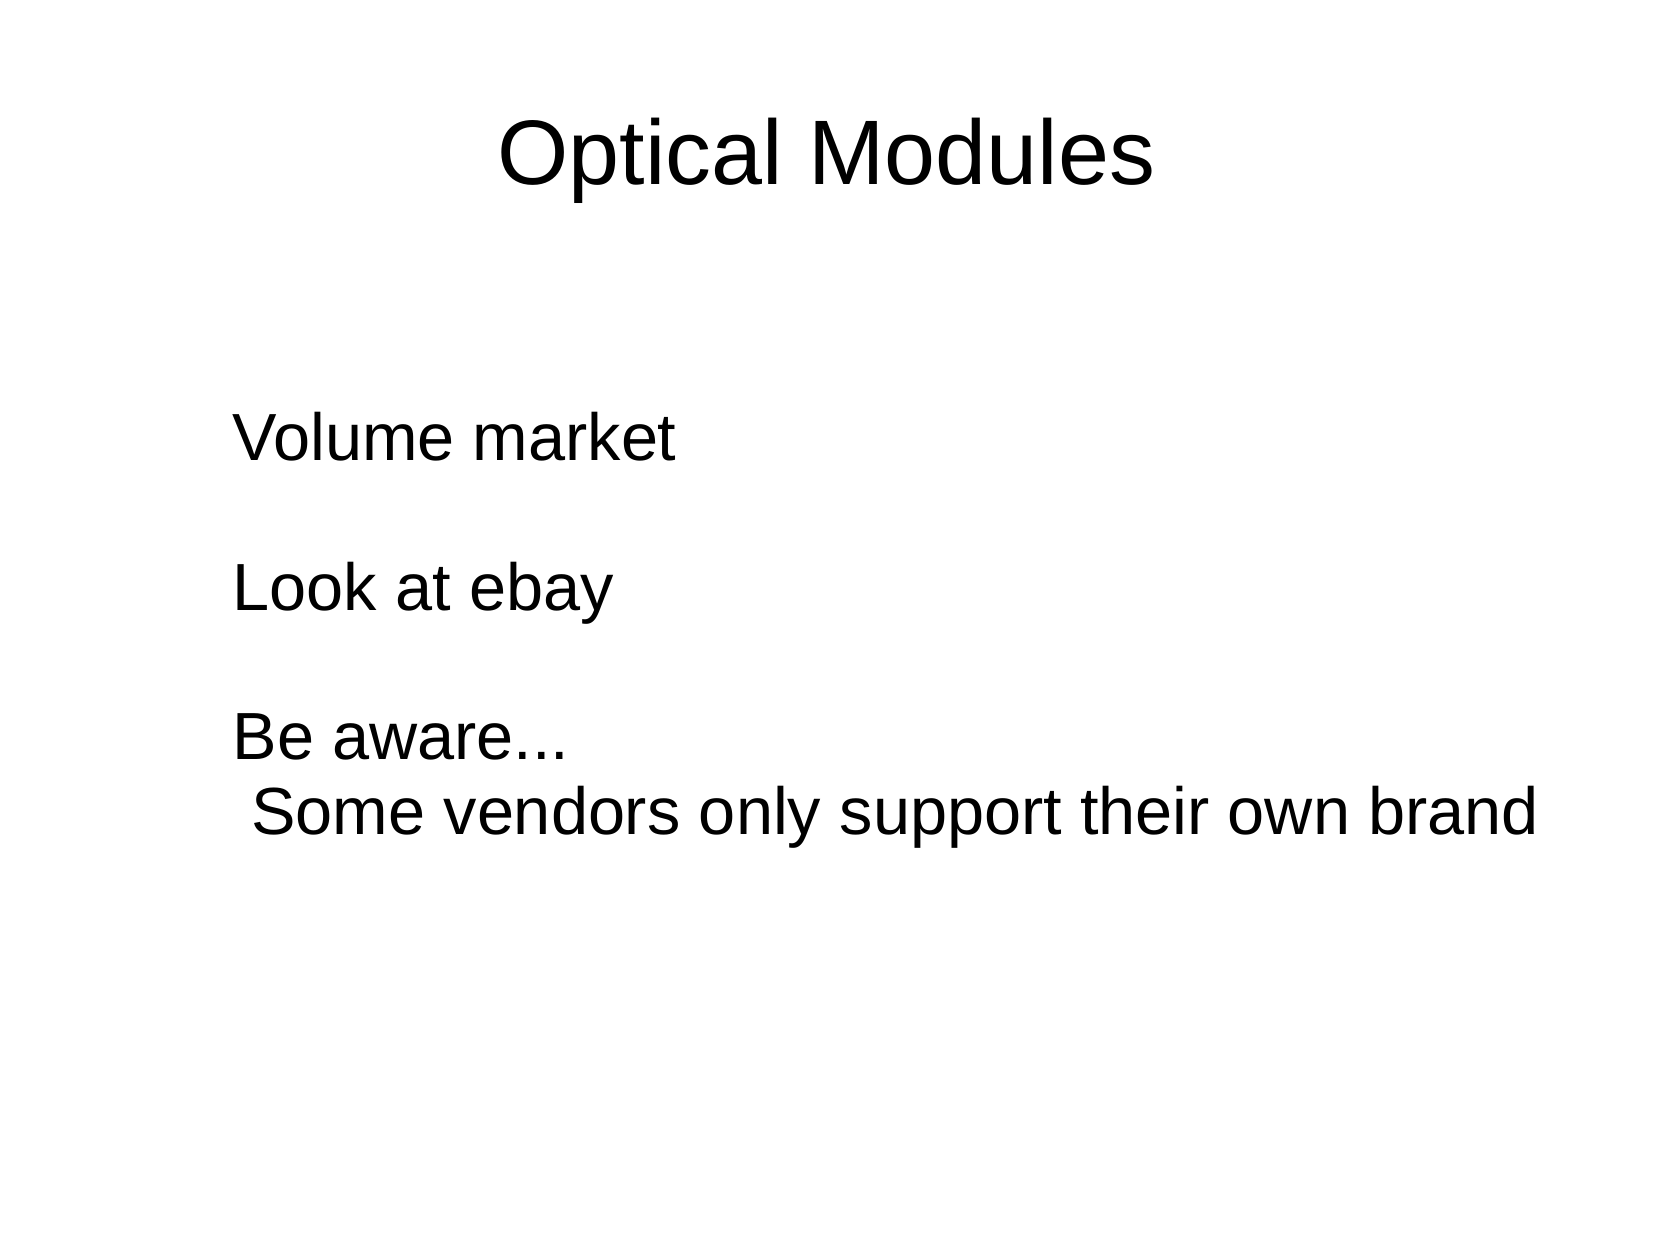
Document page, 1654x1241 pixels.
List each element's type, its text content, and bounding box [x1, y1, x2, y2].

title Optical Modules [82, 56, 1571, 250]
subtitle Volume market Look at ebay Be aware... Some vendors only support their own brand [82, 284, 1571, 1115]
